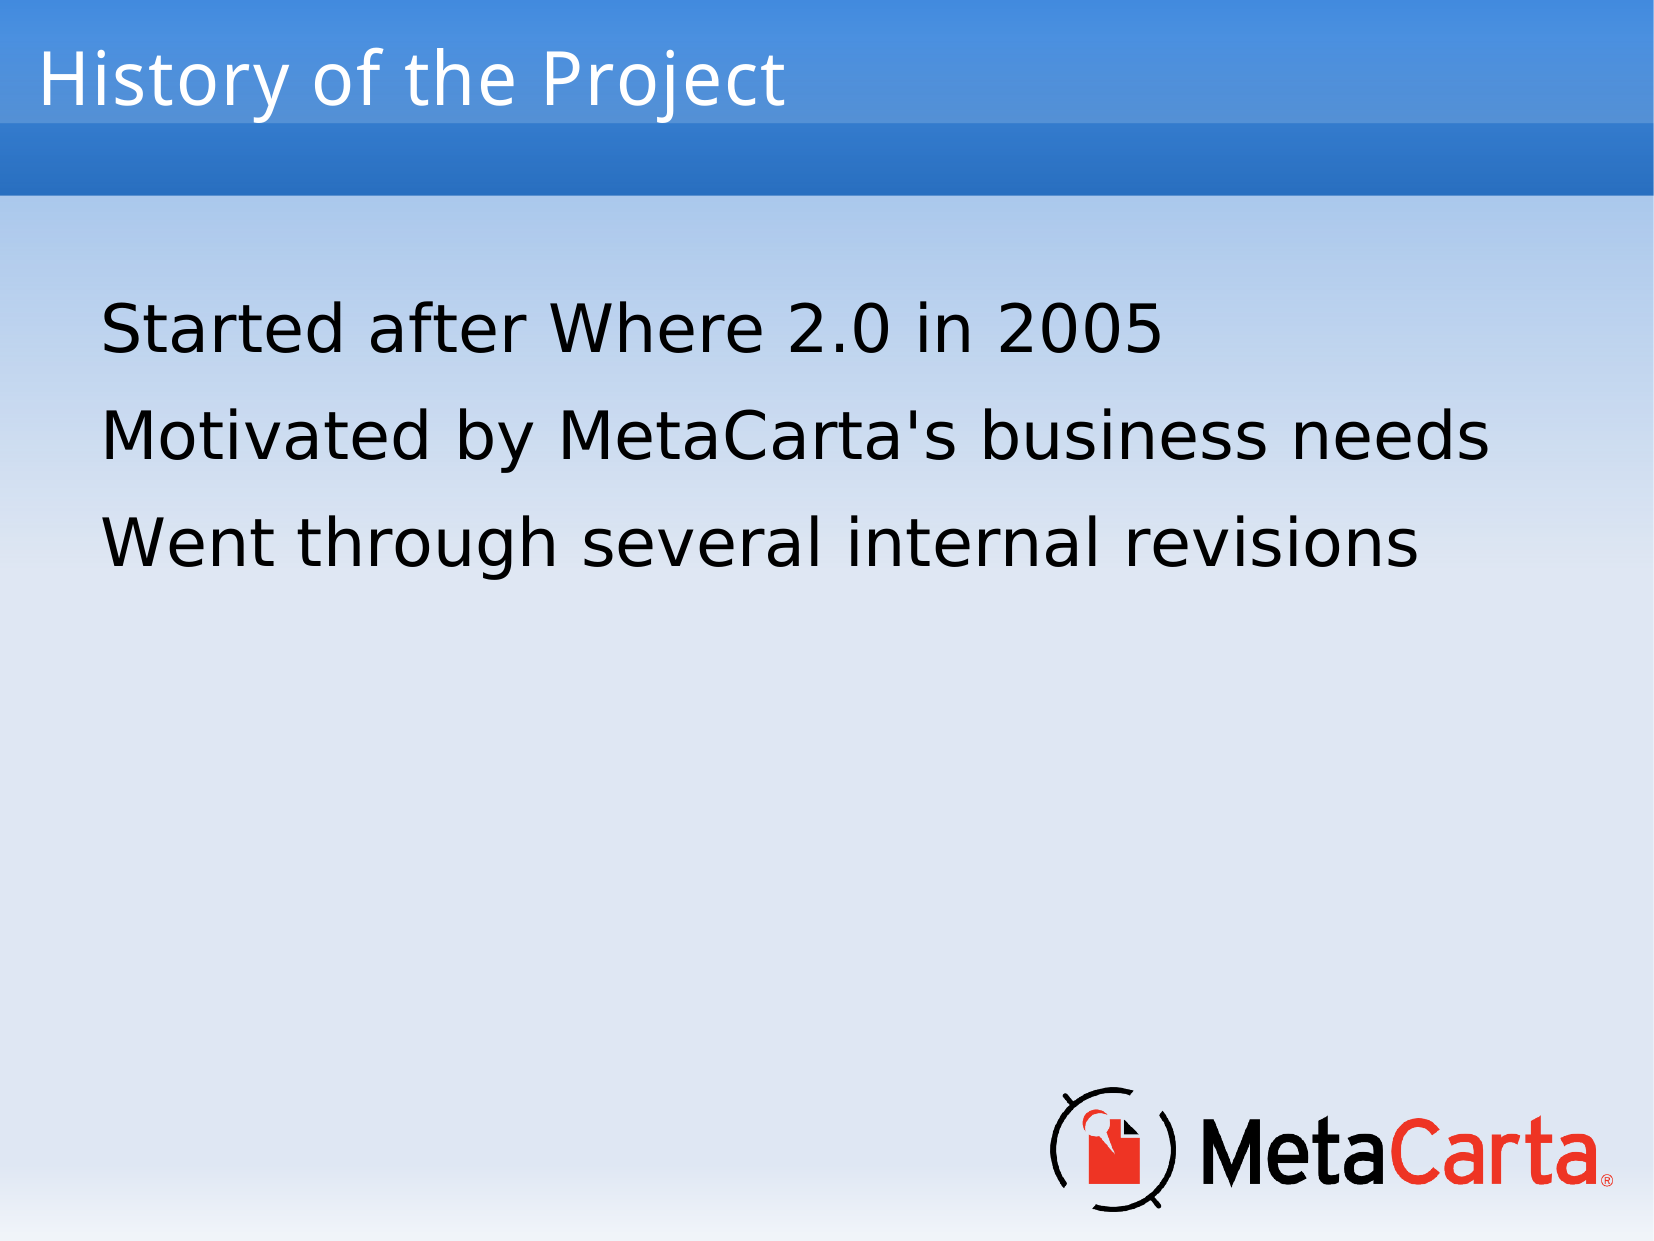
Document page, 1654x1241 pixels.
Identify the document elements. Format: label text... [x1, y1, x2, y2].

title History of the Project [37, 2, 1463, 151]
picture [0, 0, 1654, 1241]
list Started after Where 2.0 in 2005 Motivated by MetaCarta's business needs Went through several internal revisions [82, 290, 1571, 1109]
